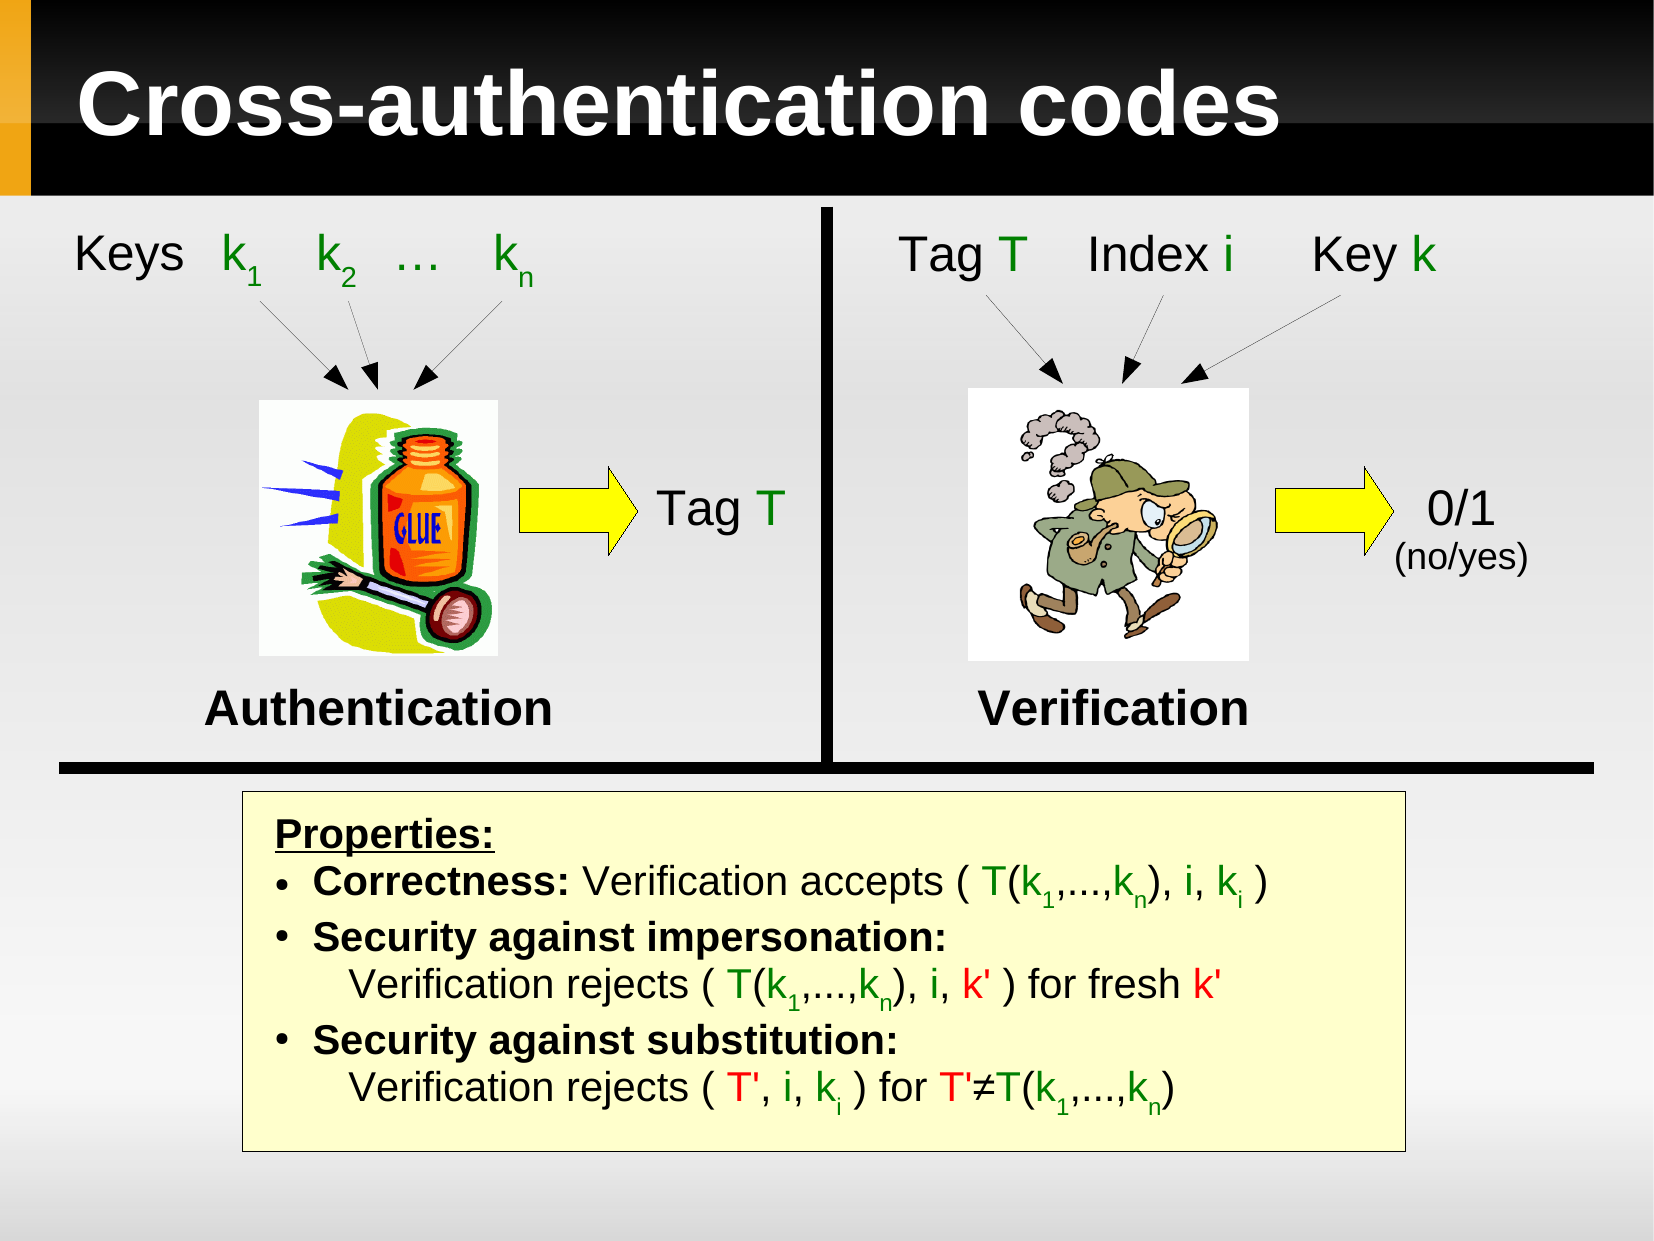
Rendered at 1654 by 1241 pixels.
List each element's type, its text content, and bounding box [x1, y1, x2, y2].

text_box Verification [962, 673, 1265, 746]
text_box Tag T [883, 218, 1044, 290]
title Cross-authentication codes [76, 0, 1654, 207]
text_box Tag T [640, 472, 802, 544]
text_box k1 [206, 217, 278, 301]
text_box kn [478, 217, 550, 301]
text_box … [377, 217, 458, 289]
text_box Authentication [188, 673, 569, 746]
text_box 0/1 (no/yes) [1379, 472, 1544, 586]
picture [0, 0, 1654, 1241]
text_box Properties: Correctness: Verification accepts ( T(k1,...,kn), i, ki ) Security against impersonation: Verification rejects ( T(k1,...,kn), i, k' ) for fresh k' Security against substitution: Verification rejects ( T', i, ki ) for T'≠T(k1,...,kn) [259, 803, 1436, 1133]
text_box [519, 466, 638, 556]
text_box Key k [1296, 218, 1452, 290]
text_box Keys [59, 217, 200, 289]
text_box [242, 791, 1406, 1152]
text_box k2 [301, 217, 373, 301]
text_box [1275, 466, 1379, 556]
text_box Index i [1072, 218, 1249, 290]
